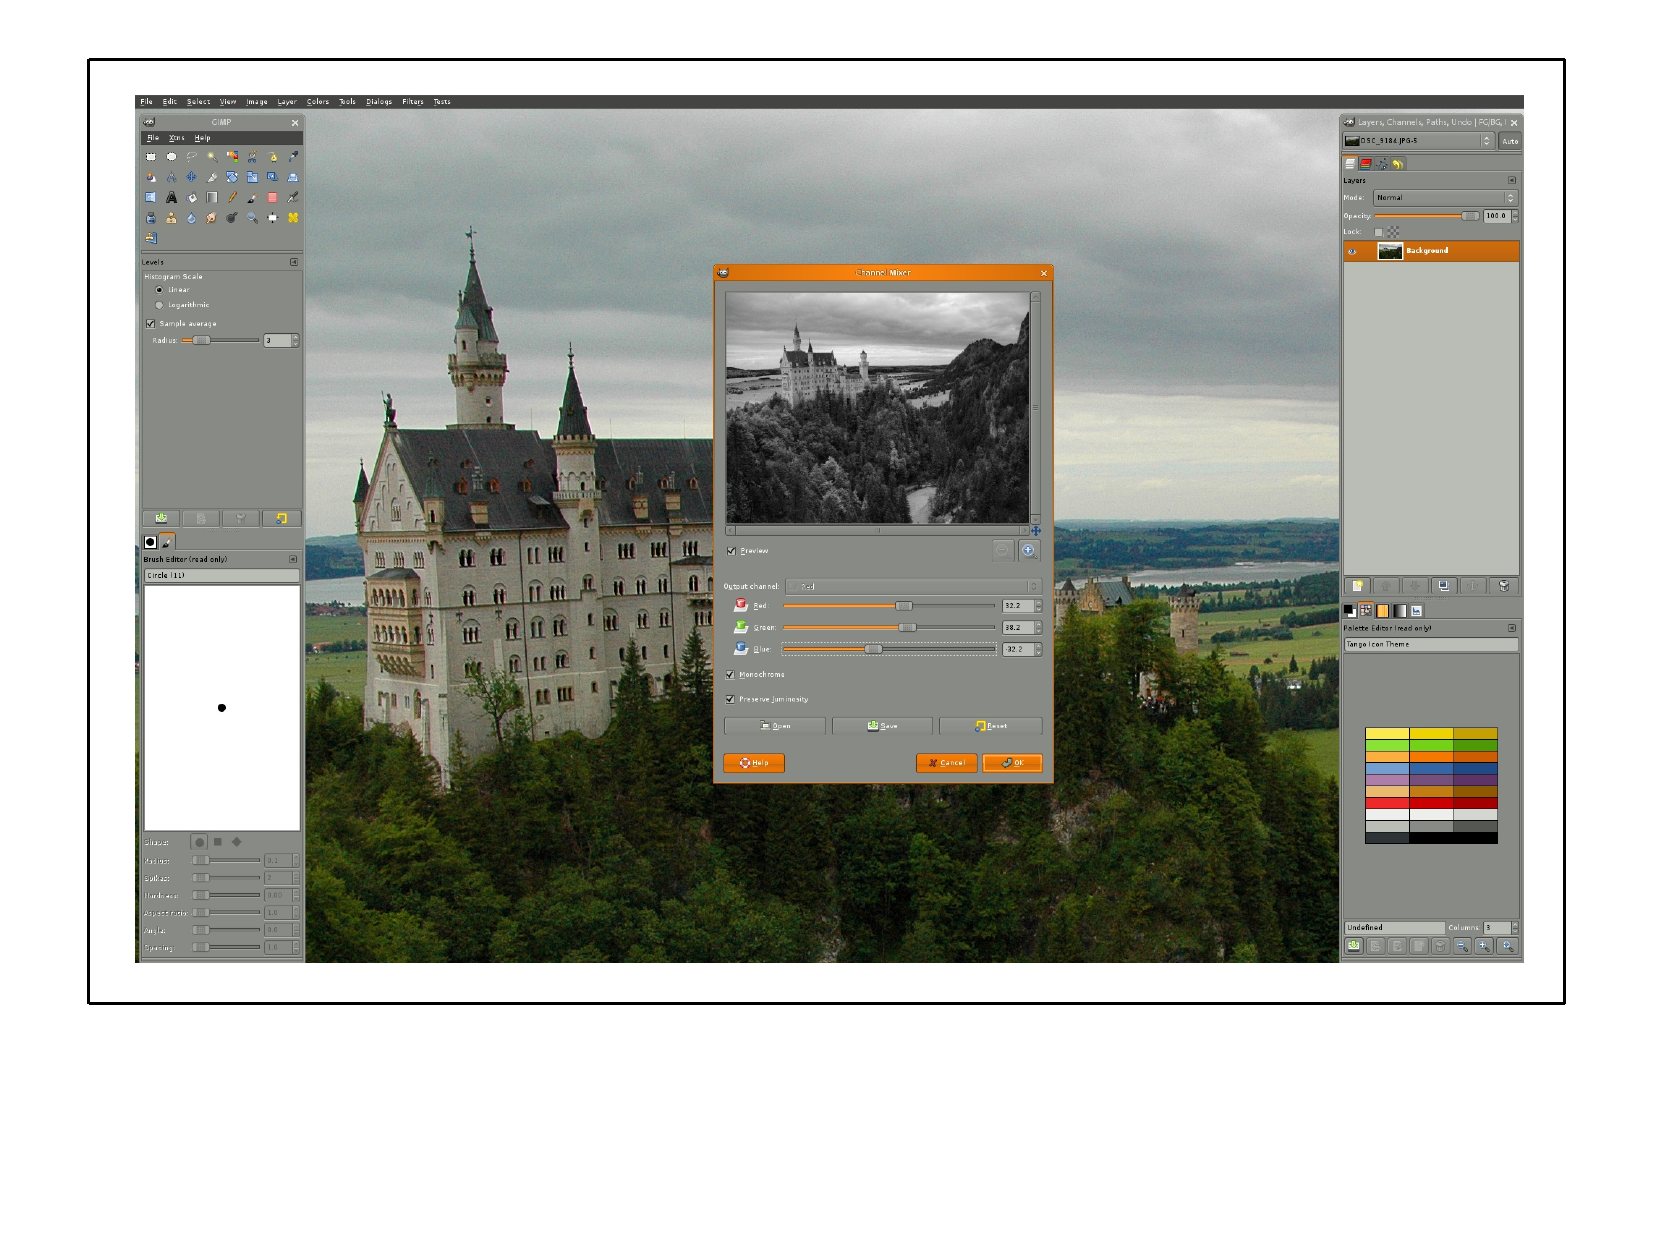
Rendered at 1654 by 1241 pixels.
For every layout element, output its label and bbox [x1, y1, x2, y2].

picture [135, 95, 1524, 963]
text_box [88, 59, 1565, 1004]
